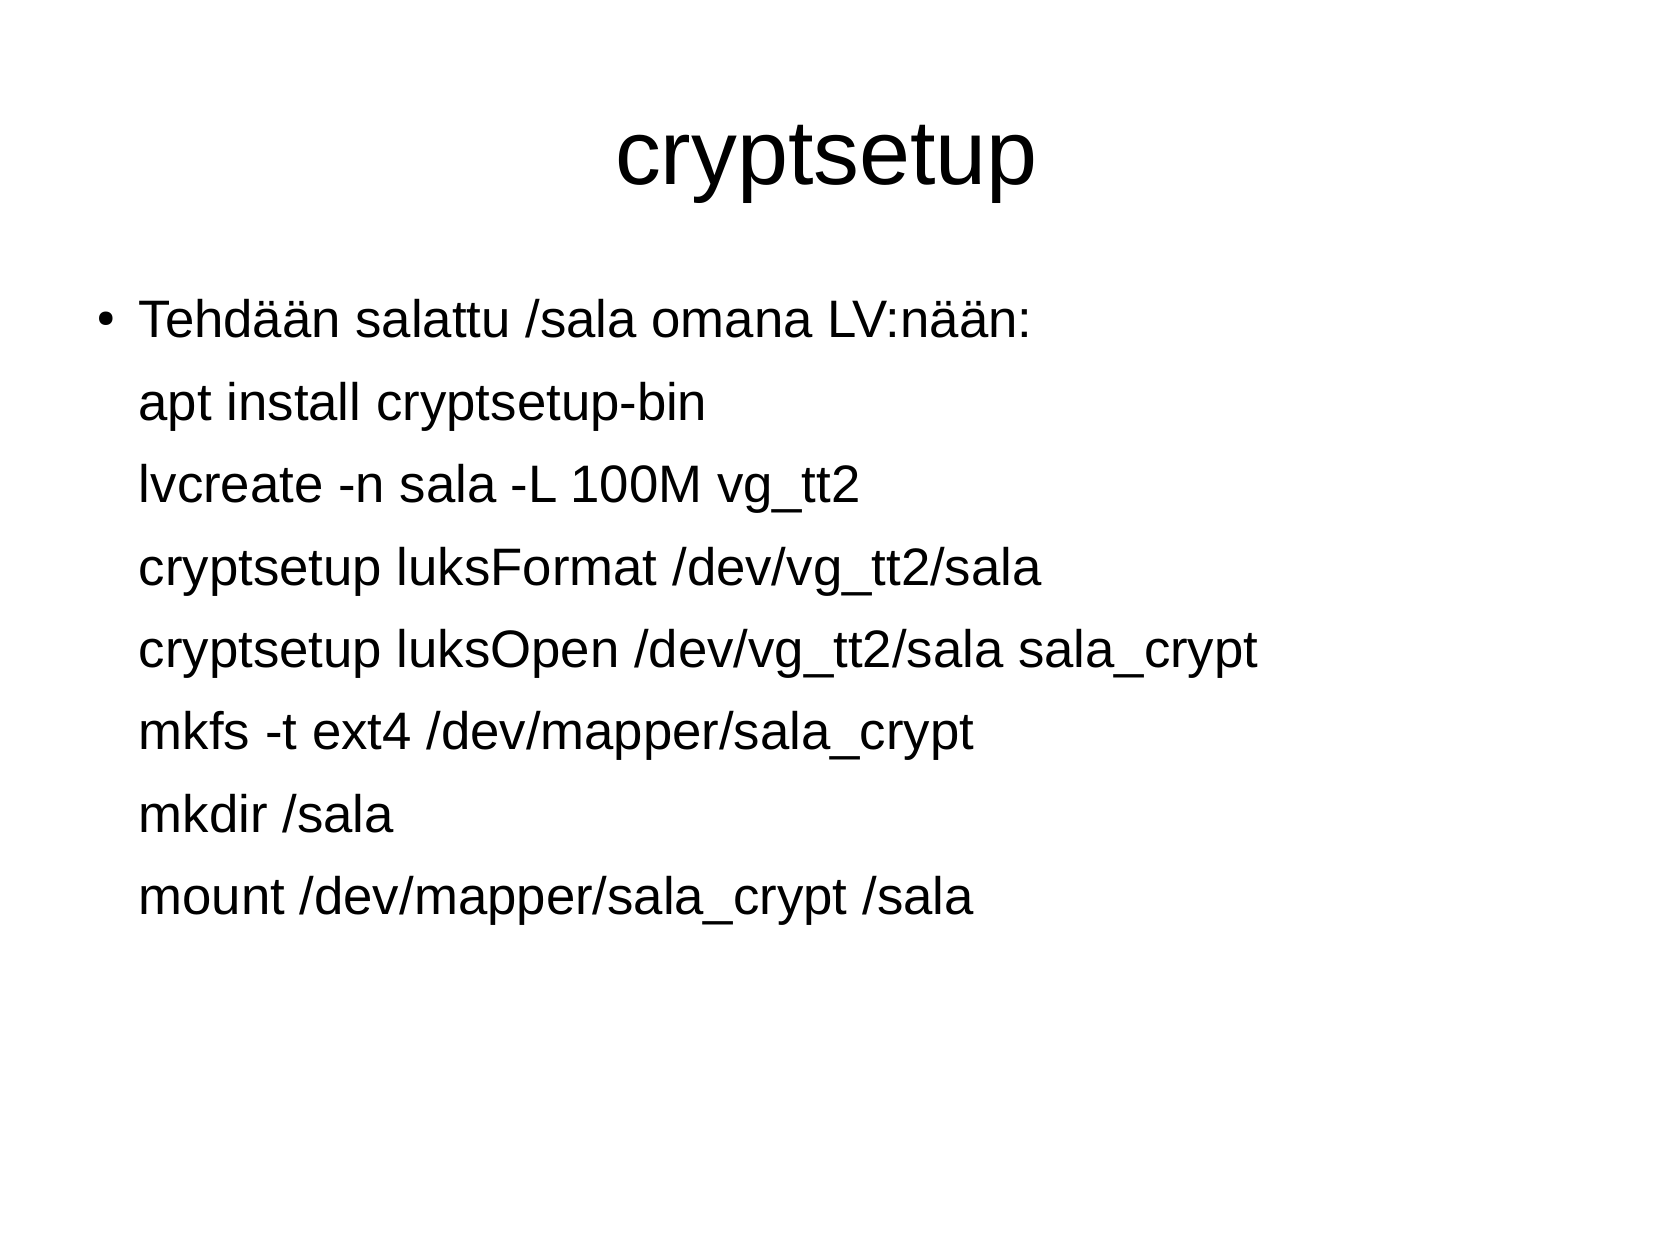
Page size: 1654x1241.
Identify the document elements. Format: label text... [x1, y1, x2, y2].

list Tehdään salattu /sala omana LV:nään: apt install cryptsetup-bin lvcreate -n sala -L 100M vg_tt2 cryptsetup luksFormat /dev/vg_tt2/sala cryptsetup luksOpen /dev/vg_tt2/sala sala_crypt mkfs -t ext4 /dev/mapper/sala_crypt mkdir /sala mount /dev/mapper/sala_crypt /sala [82, 290, 1571, 1010]
title cryptsetup [82, 49, 1571, 257]
